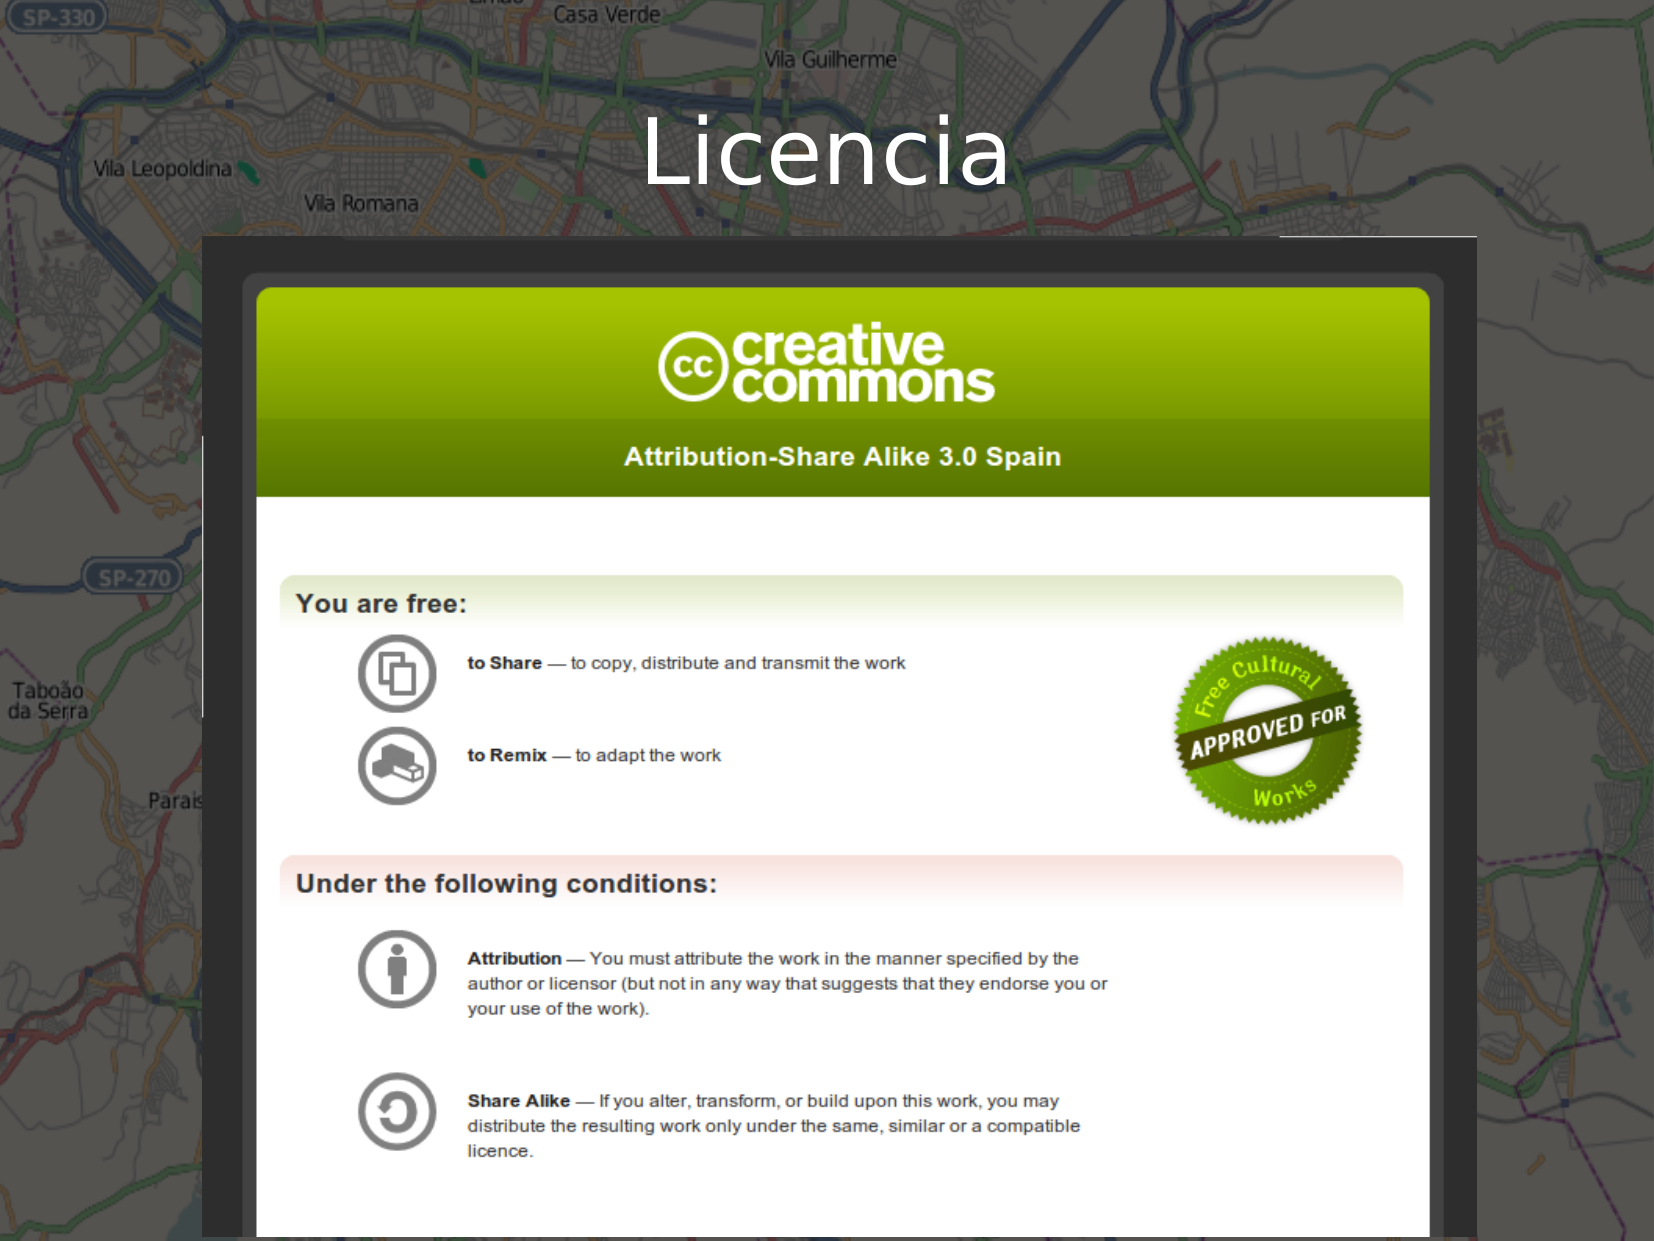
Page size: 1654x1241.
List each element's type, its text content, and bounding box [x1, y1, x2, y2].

title Licencia [82, 49, 1571, 257]
picture [0, 0, 1654, 1241]
